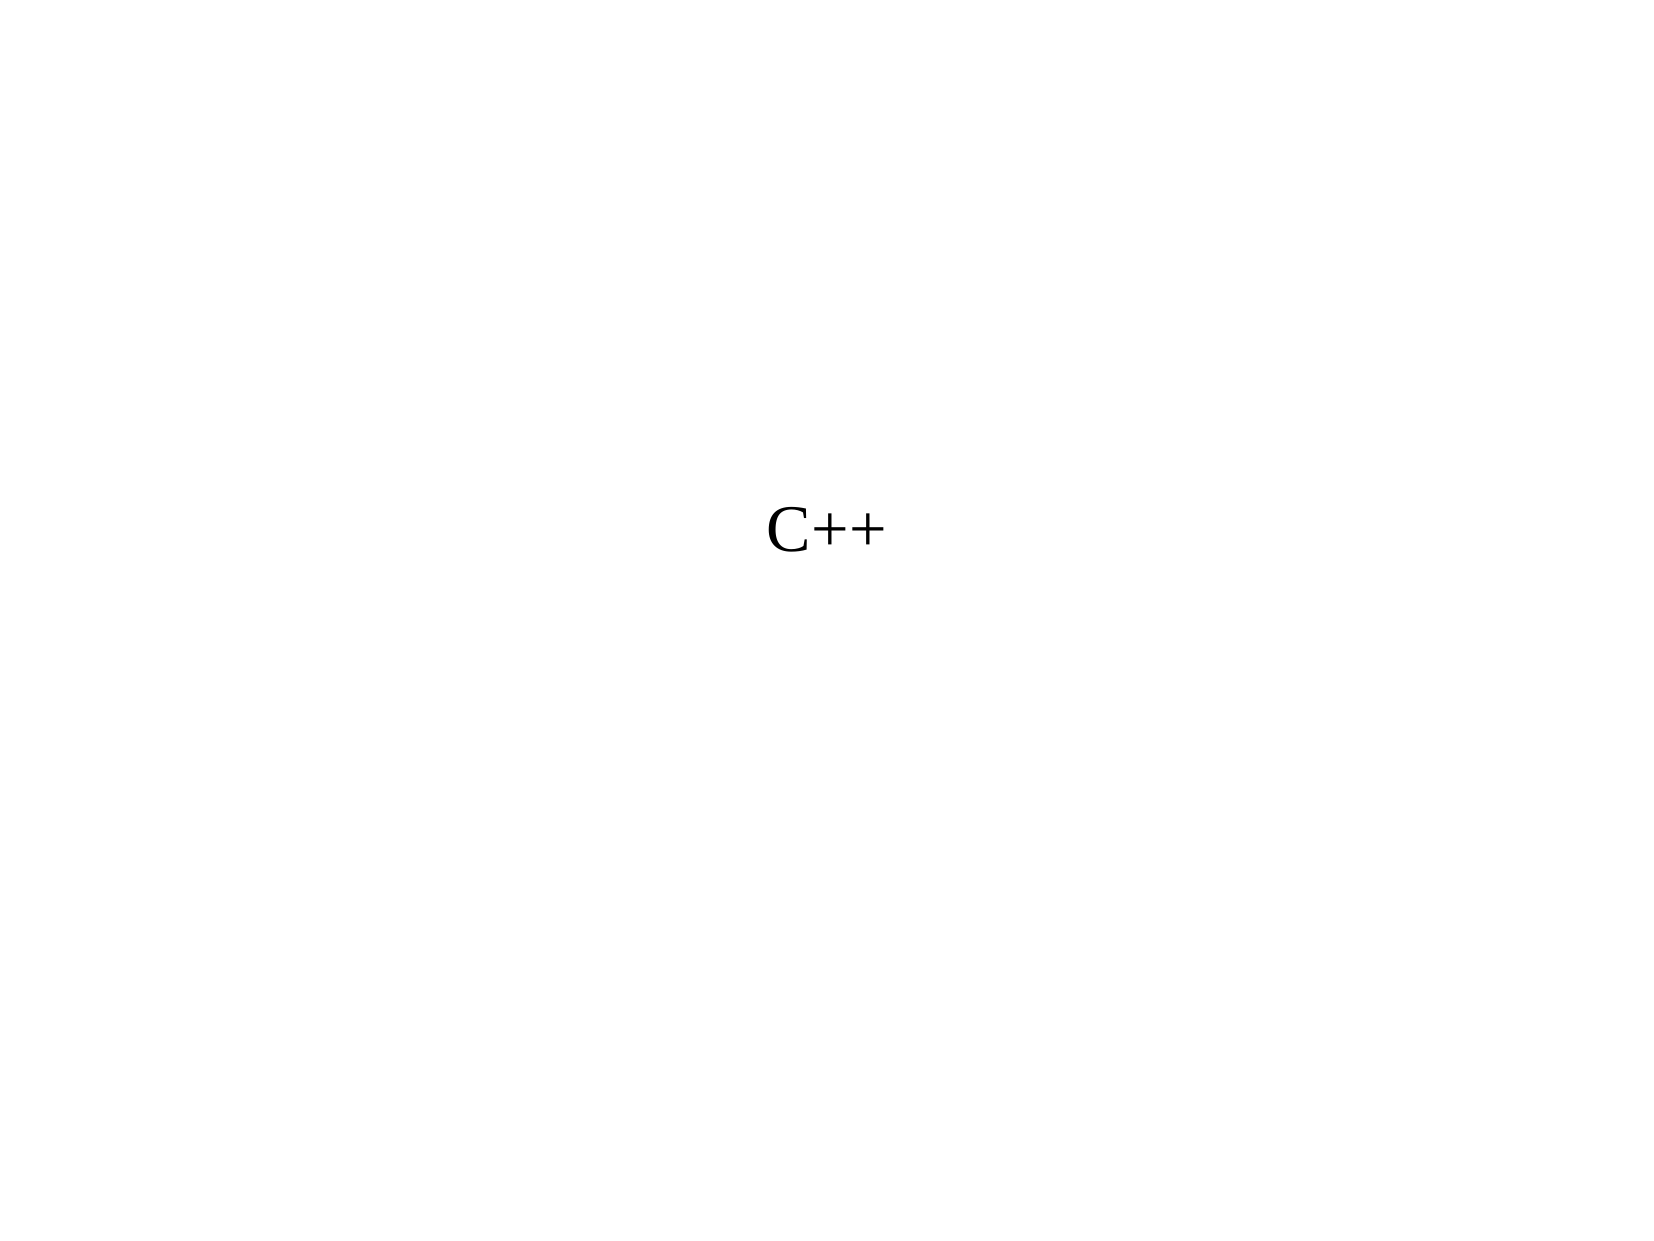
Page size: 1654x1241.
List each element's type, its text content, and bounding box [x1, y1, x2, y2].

subtitle C++ [82, 49, 1571, 1010]
